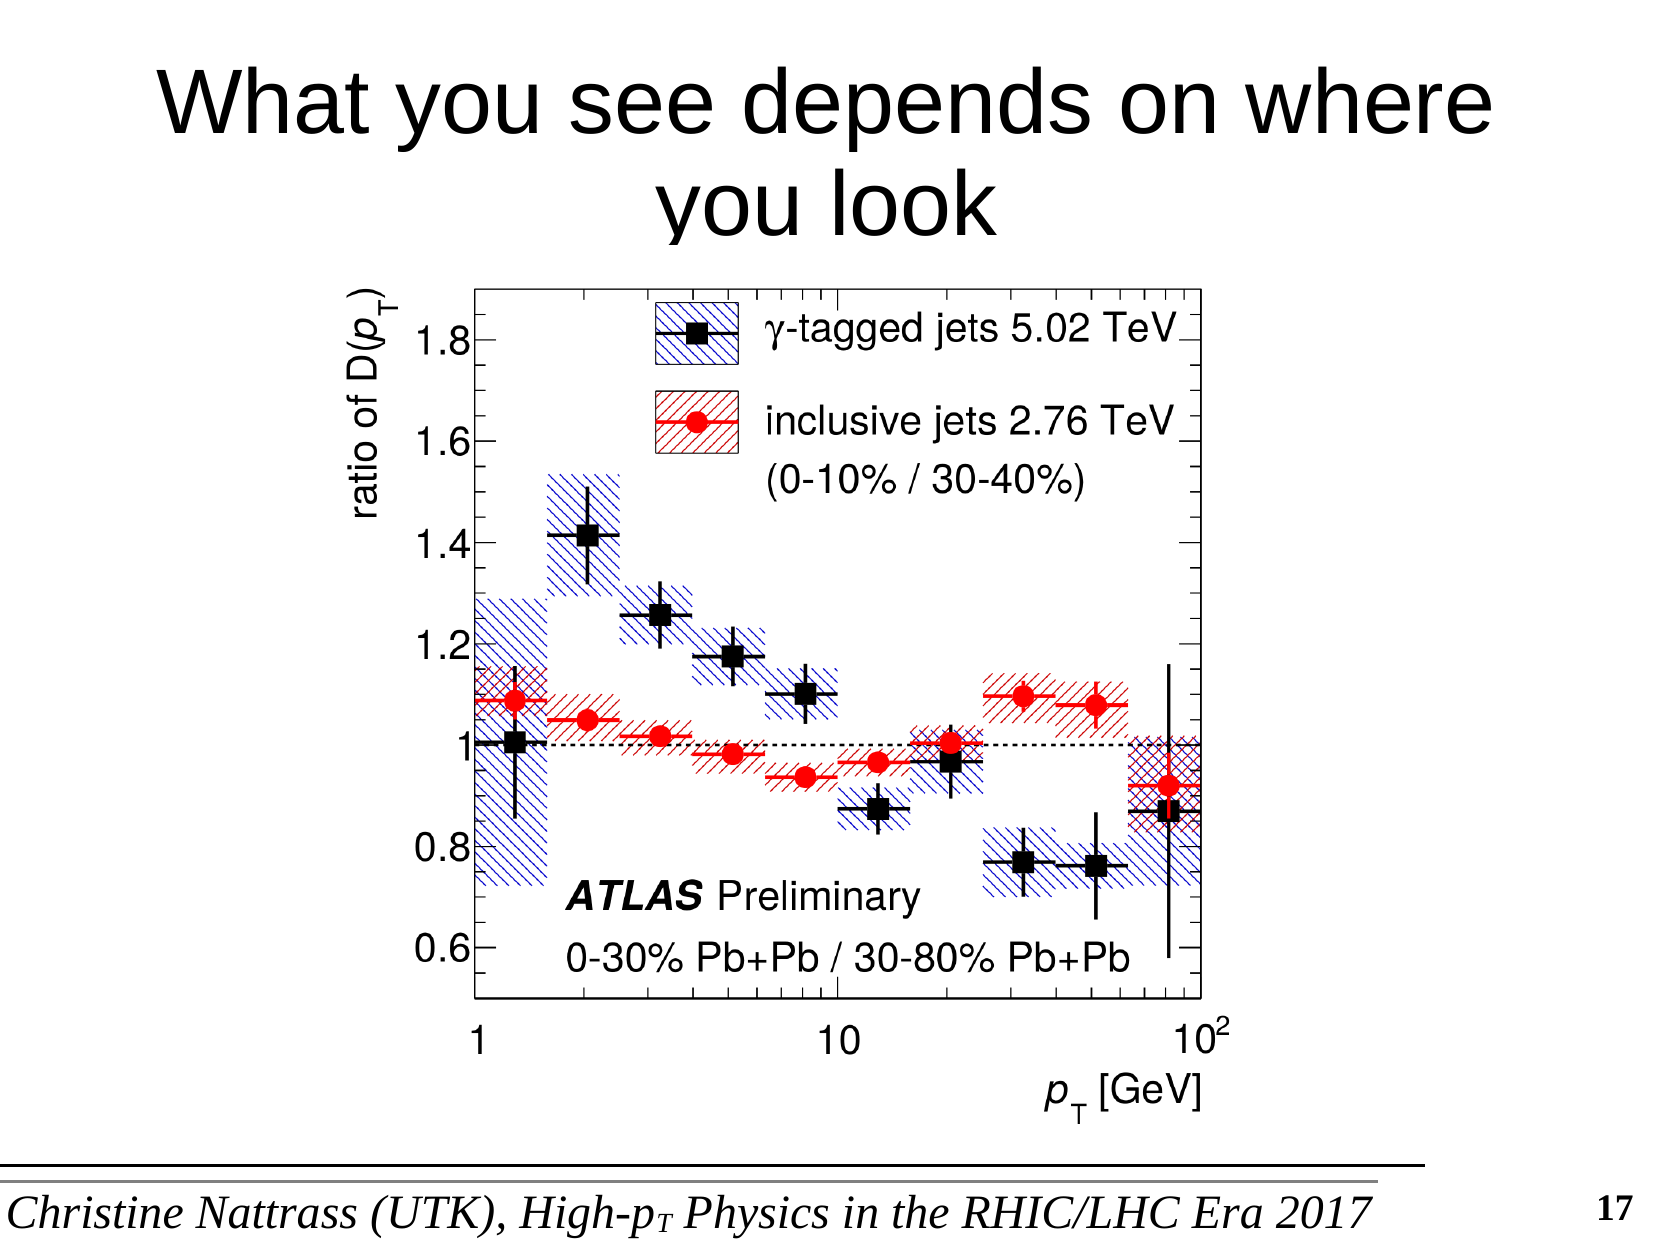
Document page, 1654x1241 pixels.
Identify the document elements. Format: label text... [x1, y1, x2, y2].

picture [338, 245, 1246, 1131]
title What you see depends on where you look [82, 49, 1571, 257]
